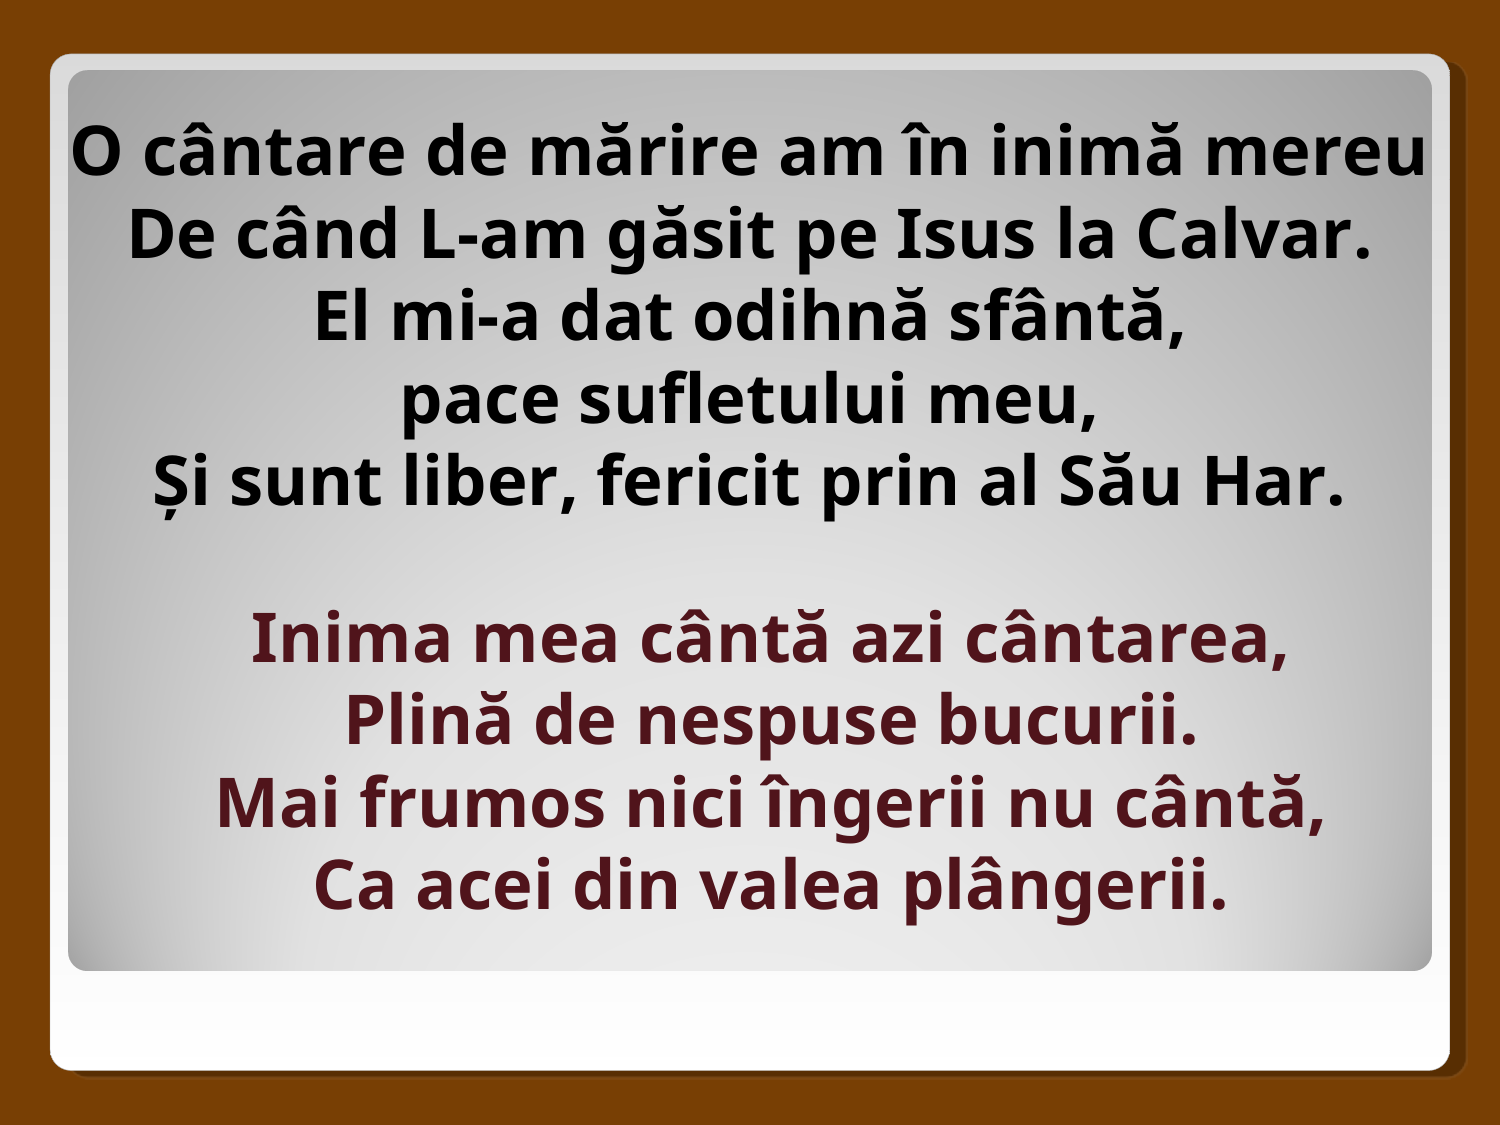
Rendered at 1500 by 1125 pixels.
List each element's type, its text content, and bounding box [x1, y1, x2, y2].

text_box Inima mea cântă azi cântarea, Plină de nespuse bucurii. Mai frumos nici îngerii nu cântă, Ca acei din valea plângerii. [100, 538, 1443, 932]
title O cântare de mărire am în inimă mereu De când L-am găsit pe Isus la Calvar. El mi-a dat odihnă sfântă, pace sufletului meu, Şi sunt liber, fericit prin al Său Har. [53, 66, 1447, 528]
picture [67, 528, 1433, 972]
